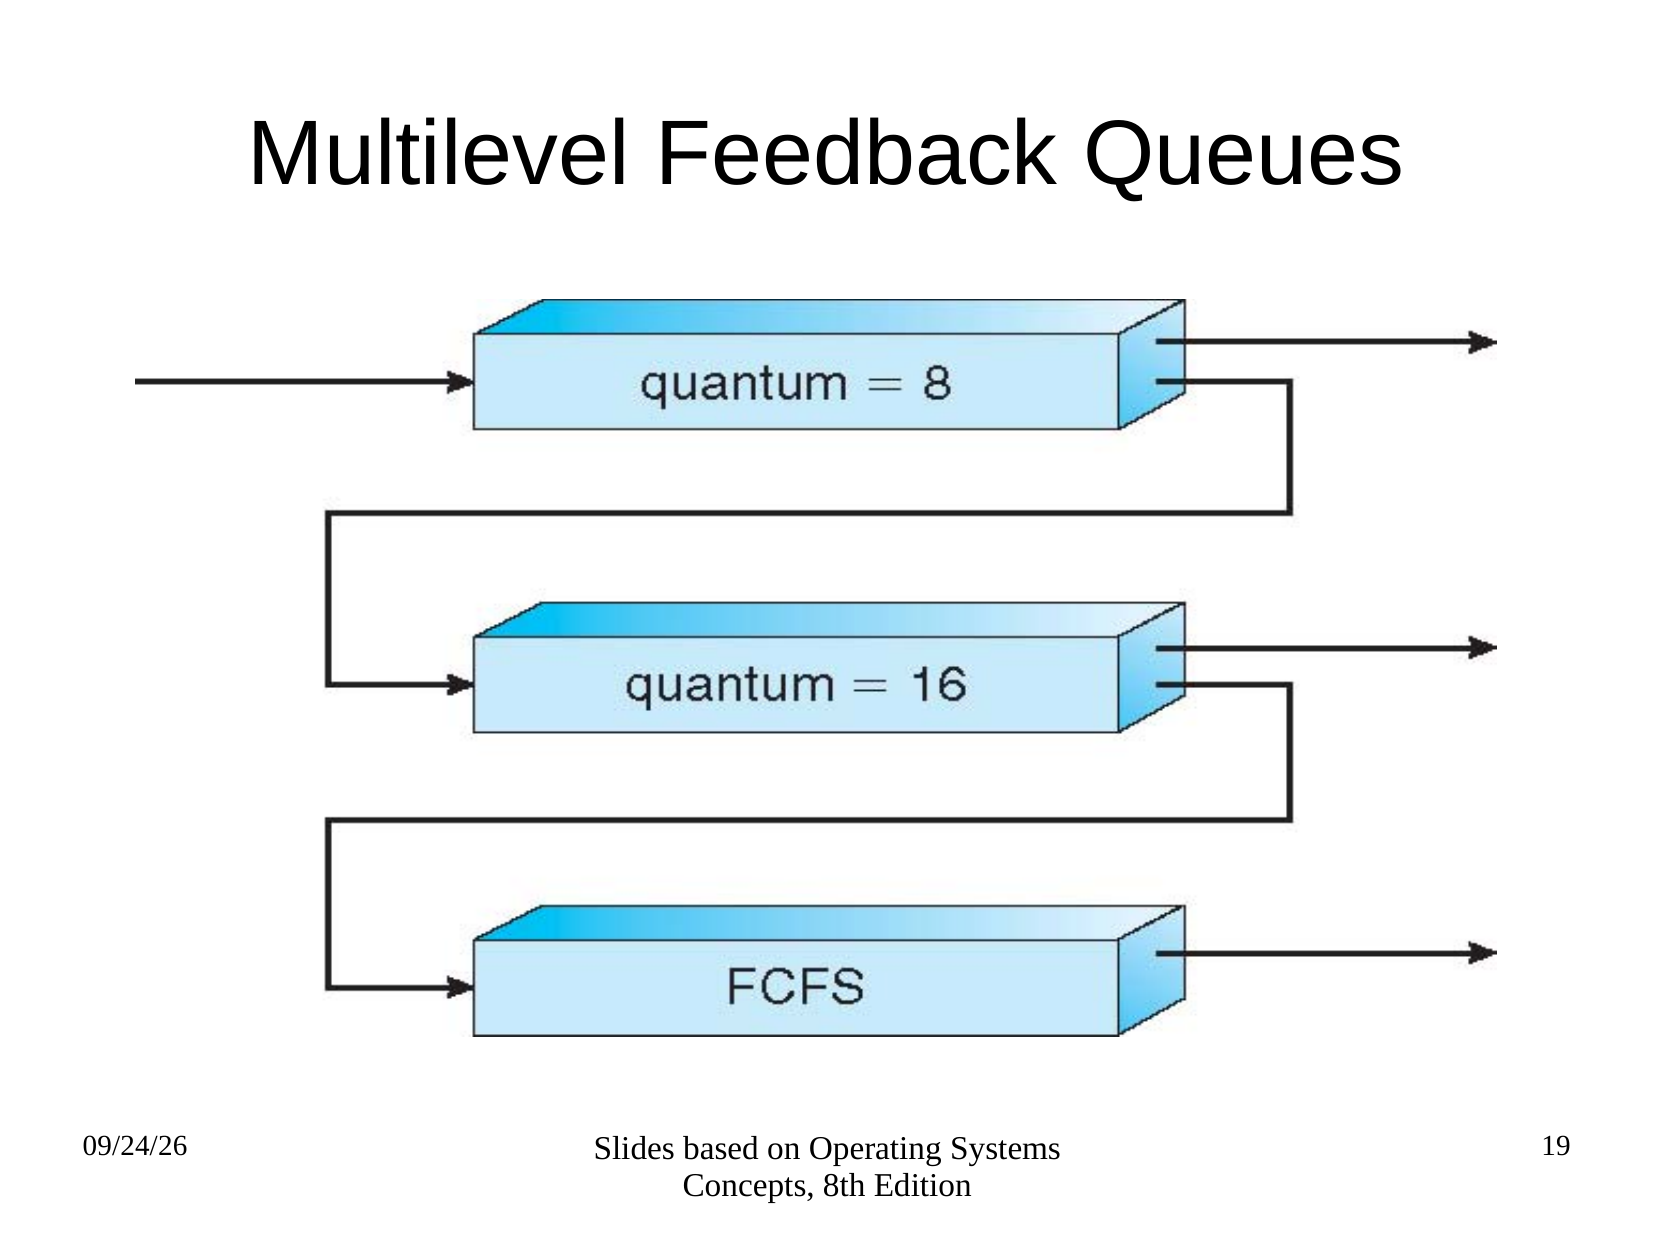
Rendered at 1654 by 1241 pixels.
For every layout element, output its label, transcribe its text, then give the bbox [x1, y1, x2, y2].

title Multilevel Feedback Queues [82, 49, 1571, 257]
picture [135, 299, 1497, 1037]
